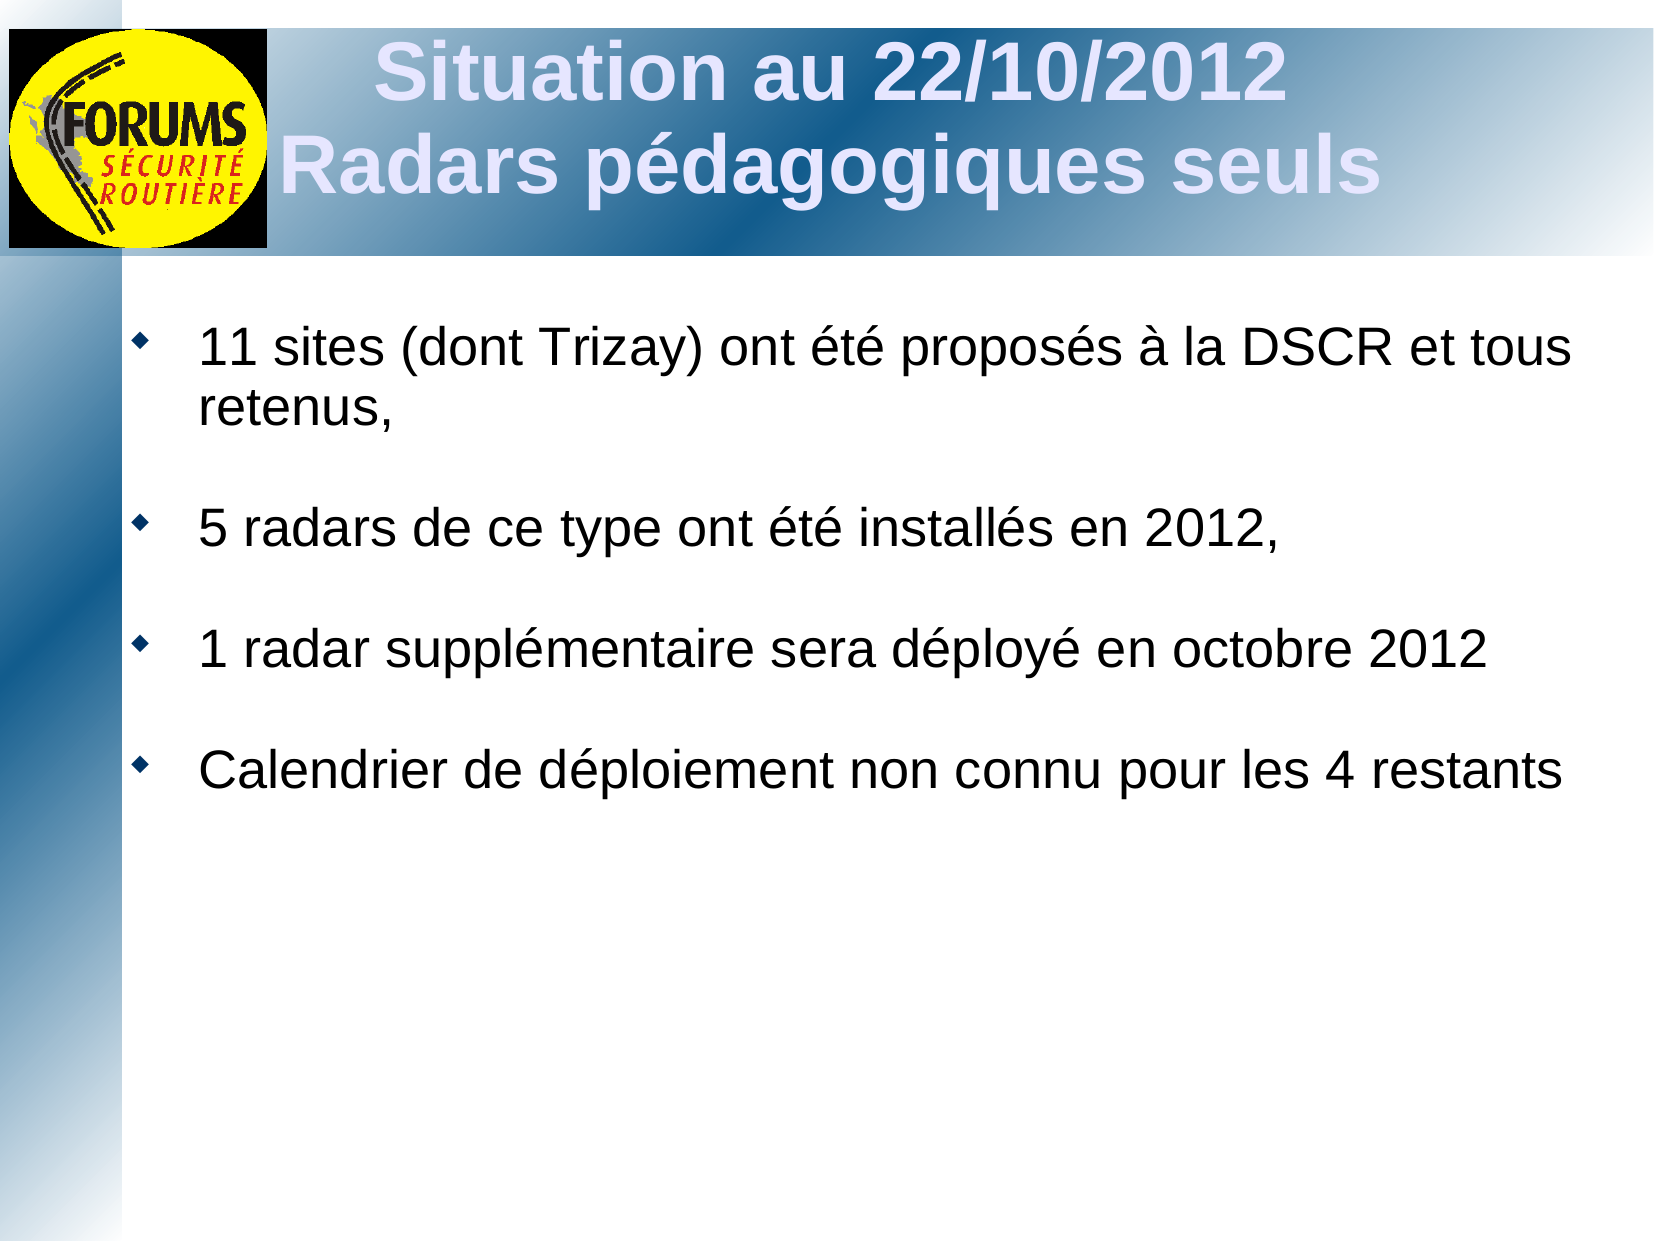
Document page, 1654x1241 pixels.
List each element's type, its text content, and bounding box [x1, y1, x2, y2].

picture [9, 29, 267, 249]
list 11 sites (dont Trizay) ont été proposés à la DSCR et tous retenus, 5 radars de ce type ont été installés en 2012, 1 radar supplémentaire sera déployé en octobre 2012 Calendrier de déploiement non connu pour les 4 restants [127, 316, 1603, 1159]
title Situation au 22/10/2012 Radars pédagogiques seuls [125, 25, 1538, 212]
